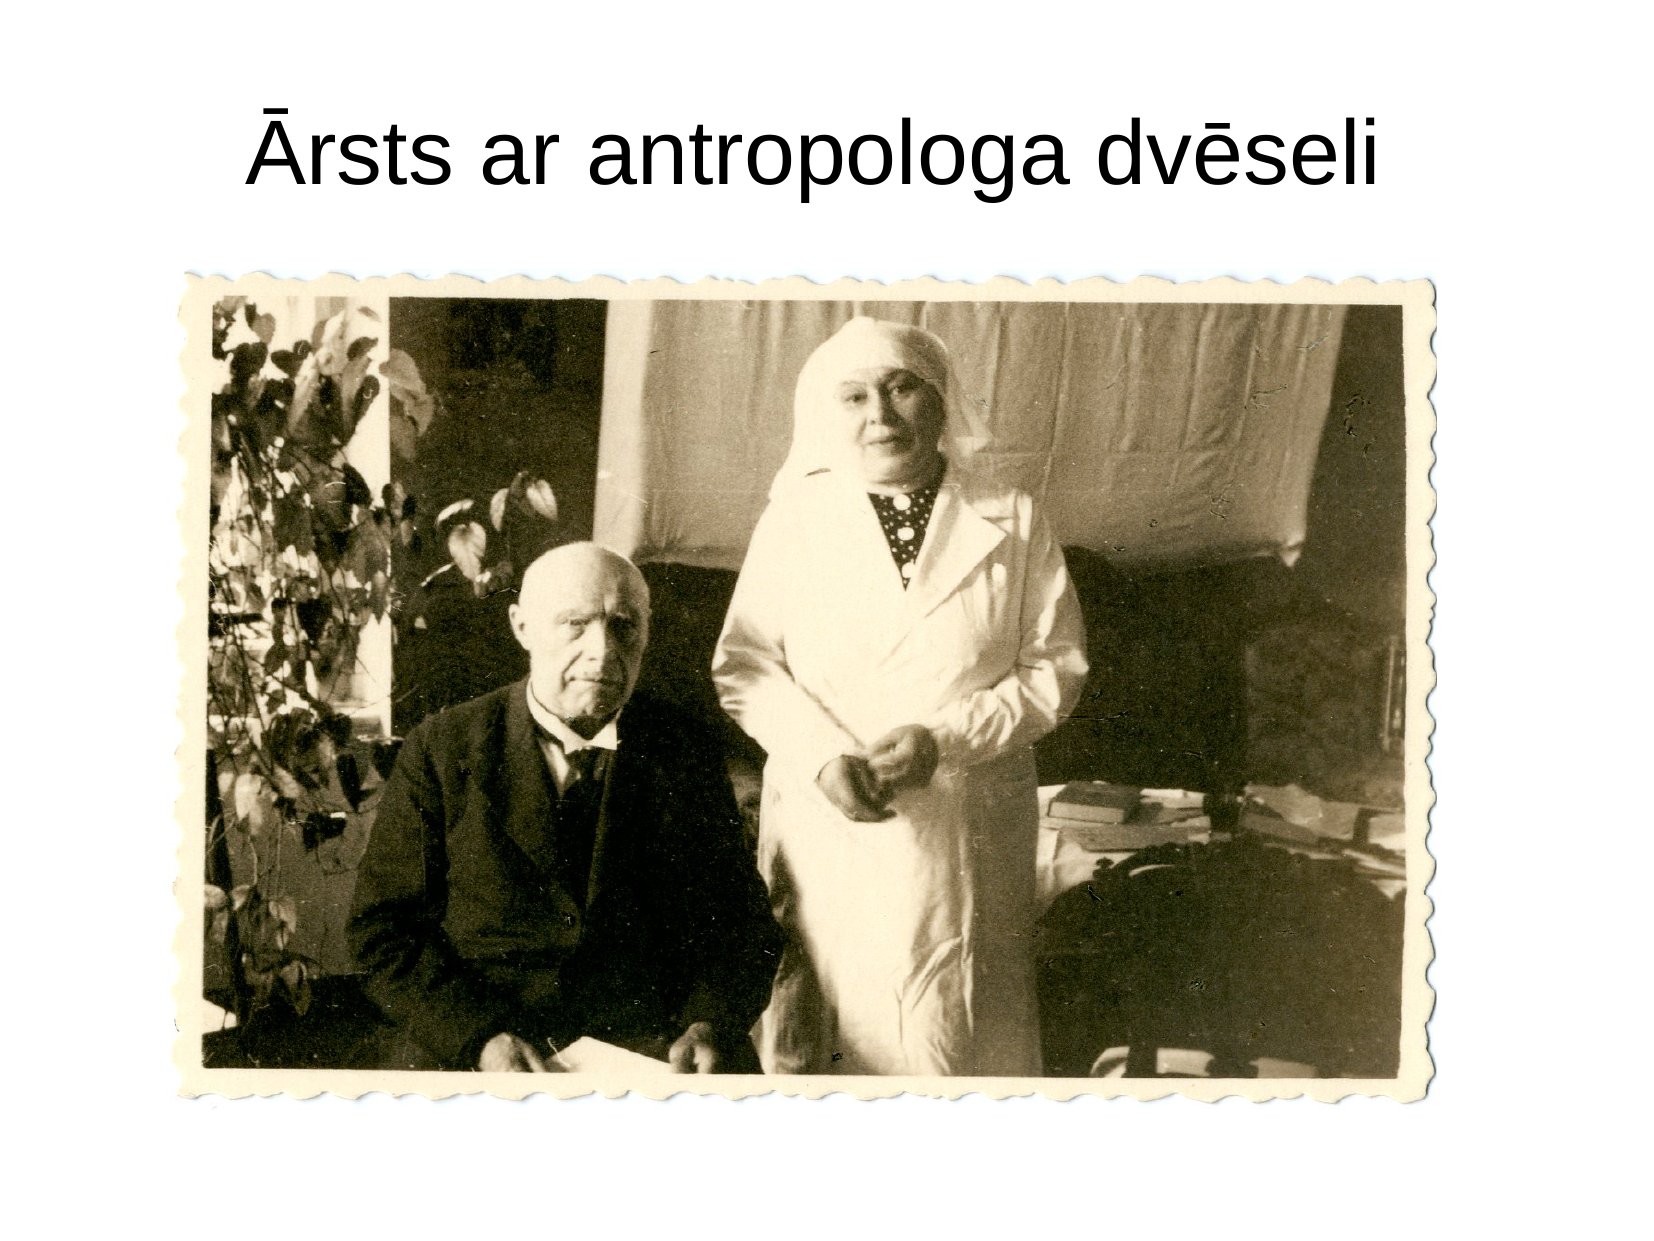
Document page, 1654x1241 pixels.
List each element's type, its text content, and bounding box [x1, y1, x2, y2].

title Ārsts ar antropologa dvēseli [82, 49, 1571, 257]
picture [165, 269, 1437, 1111]
